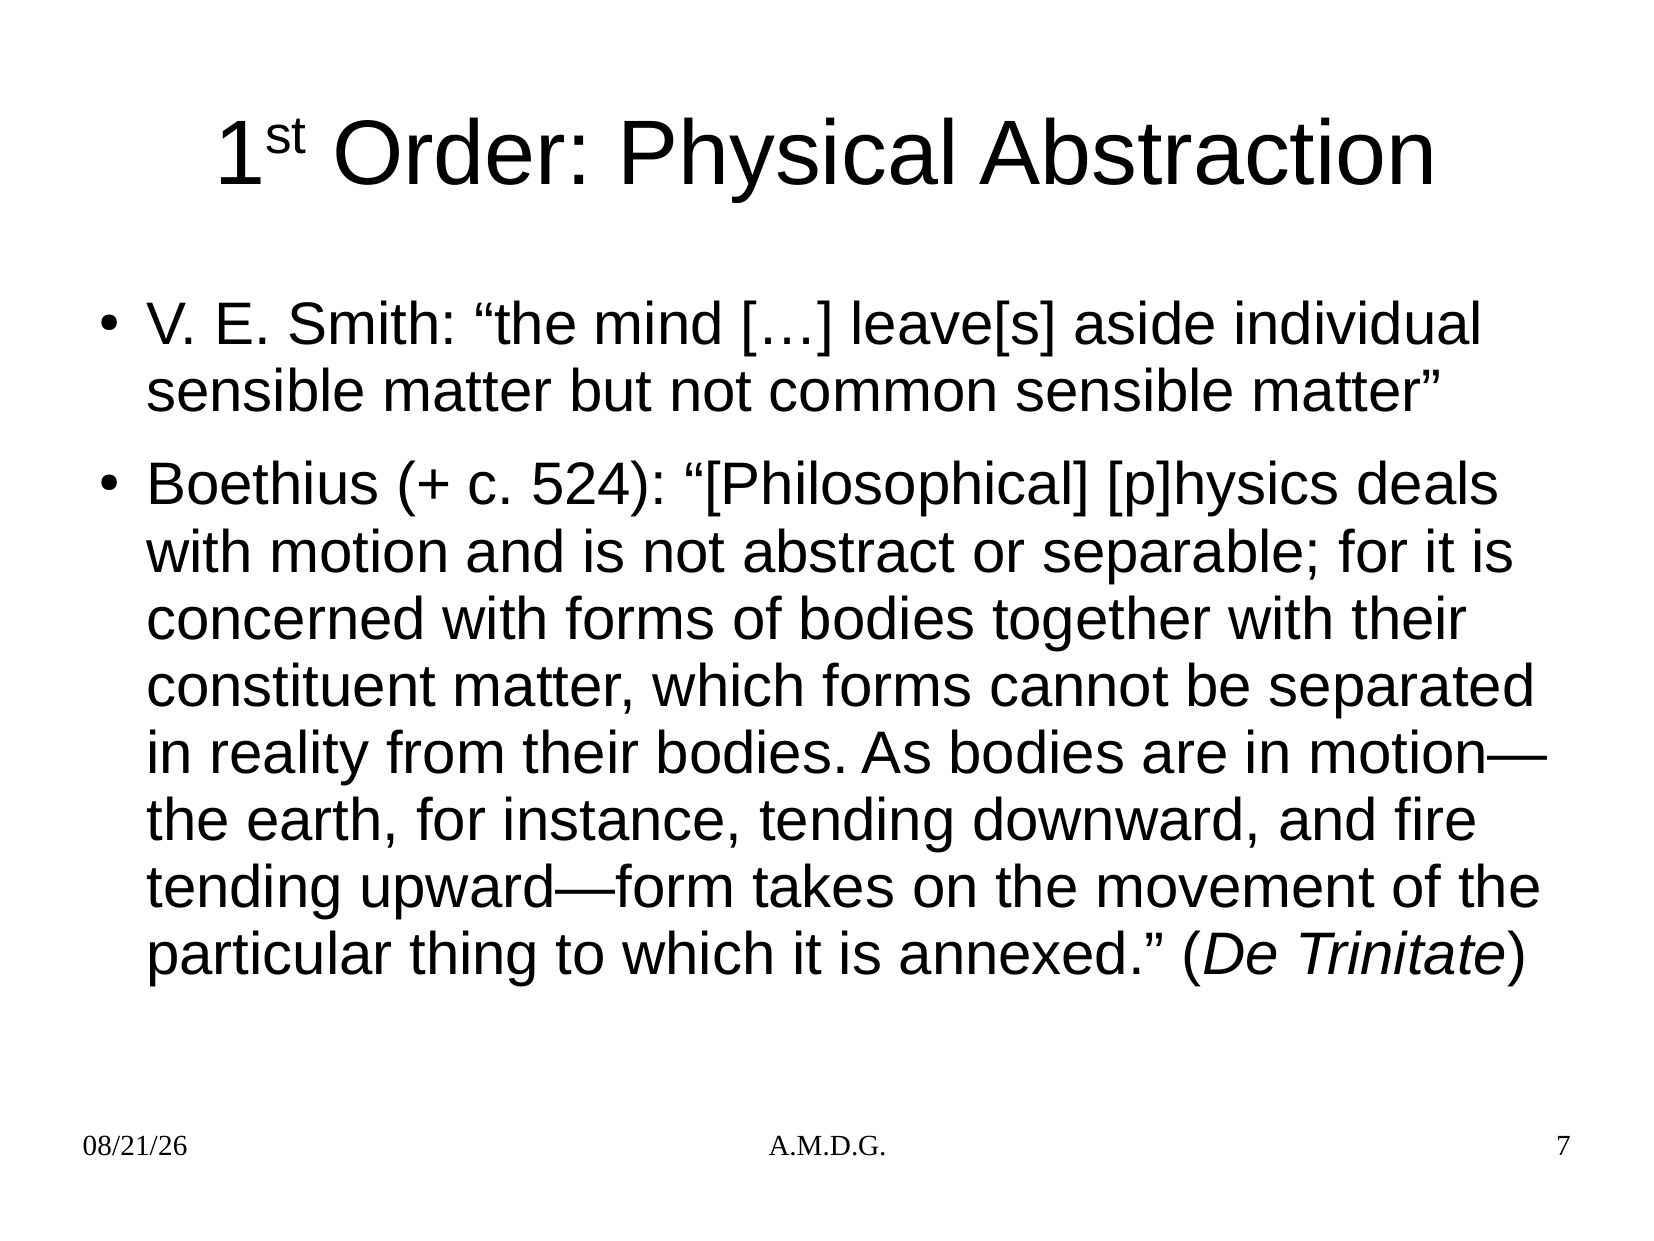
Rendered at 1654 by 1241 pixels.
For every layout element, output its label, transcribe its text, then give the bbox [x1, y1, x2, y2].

list V. E. Smith: “the mind […] leave[s] aside individual sensible matter but not common sensible matter” Boethius (+ c. 524): “[Philosophical] [p]hysics deals with motion and is not abstract or separable; for it is concerned with forms of bodies together with their constituent matter, which forms cannot be separated in reality from their bodies. As bodies are in motion—the earth, for instance, tending downward, and fire tending upward—form takes on the movement of the particular thing to which it is annexed.” (De Trinitate) [82, 290, 1571, 1109]
title 1st Order: Physical Abstraction [82, 49, 1571, 257]
